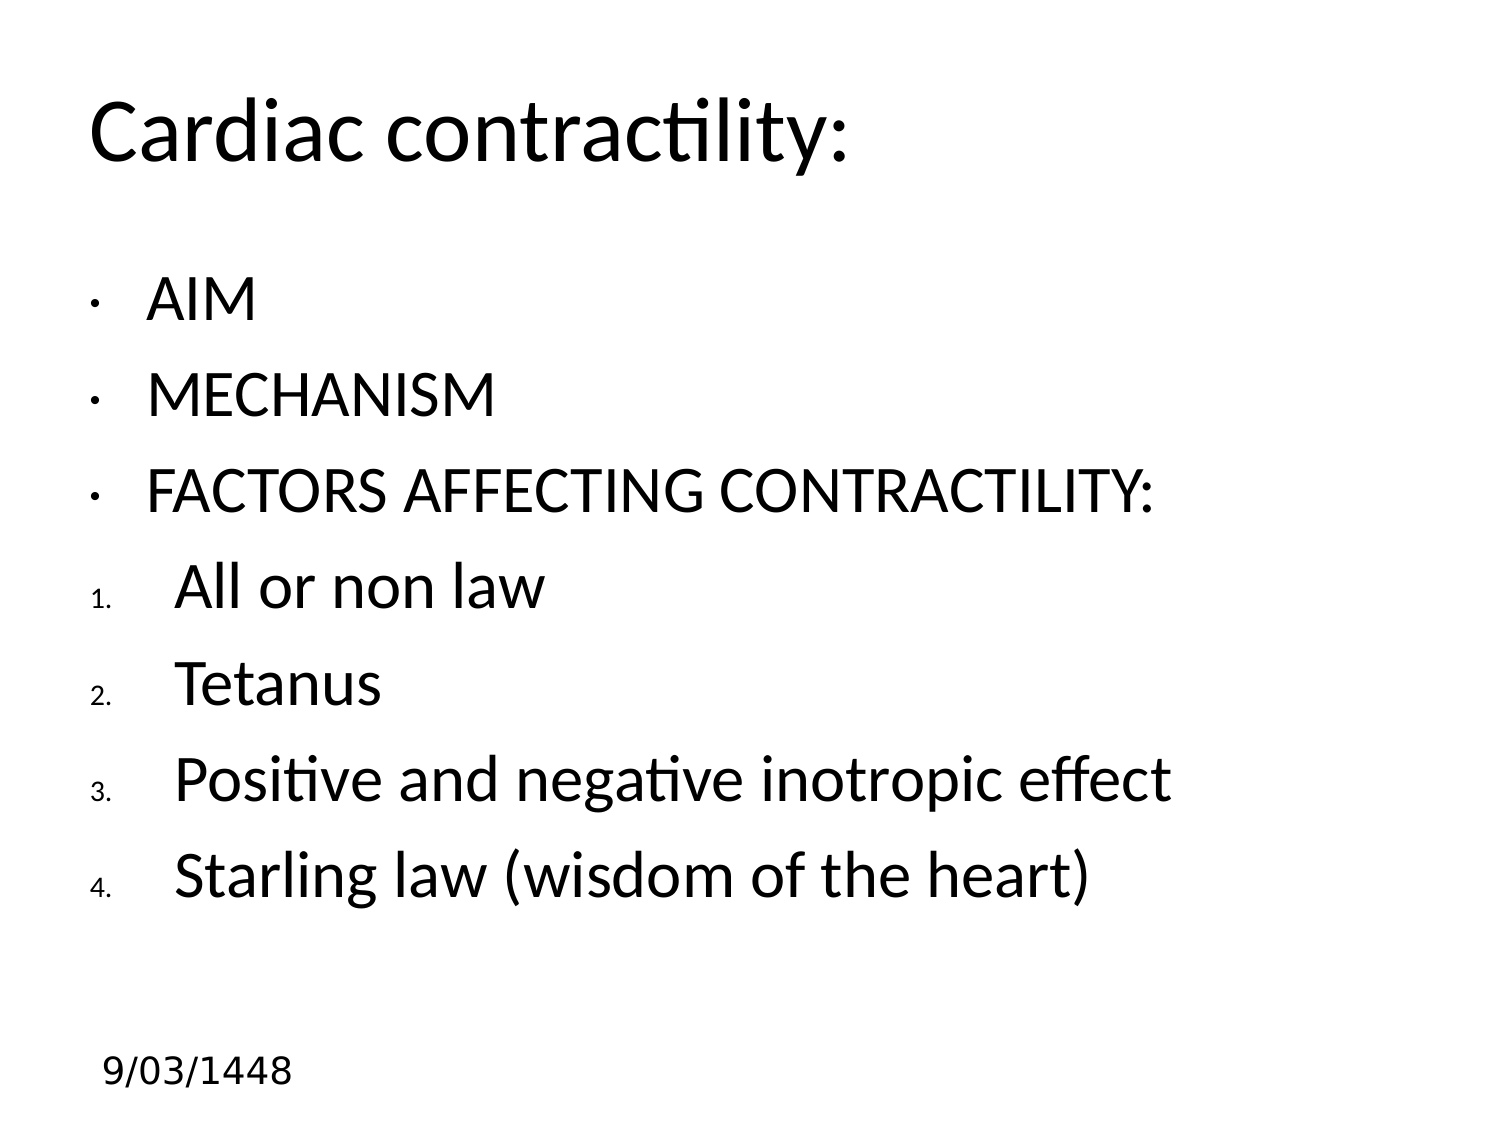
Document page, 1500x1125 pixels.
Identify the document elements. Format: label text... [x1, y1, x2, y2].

title Cardiac contractility: [75, 45, 1425, 233]
list AIM MECHANISM FACTORS AFFECTING CONTRACTILITY: All or non law Tetanus Positive and negative inotropic effect Starling law (wisdom of the heart) [75, 262, 1425, 1005]
